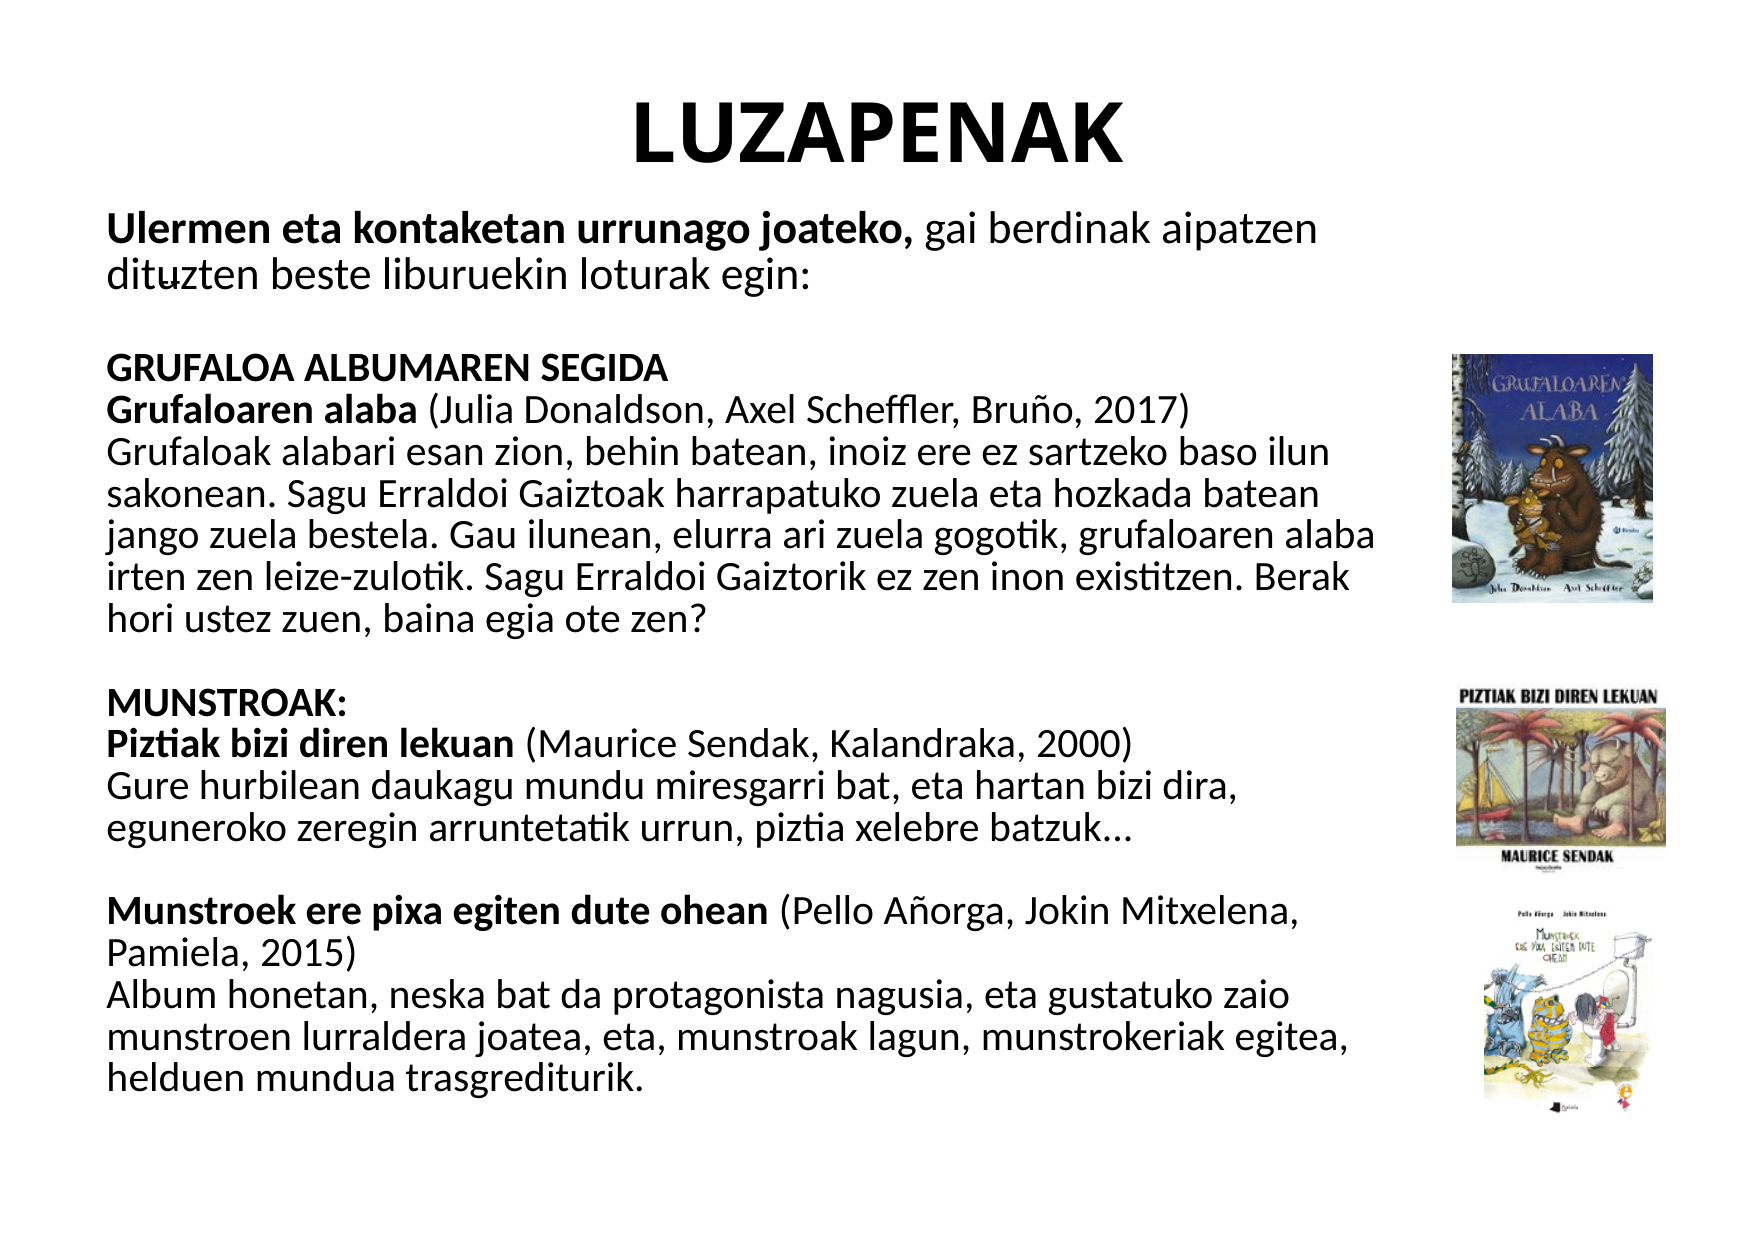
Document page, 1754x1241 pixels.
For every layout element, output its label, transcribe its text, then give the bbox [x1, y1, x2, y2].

picture [1456, 683, 1666, 875]
picture [1452, 354, 1653, 603]
text_box -- [143, 196, 1534, 309]
text_box Ulermen eta kontaketan urrunago joateko, gai berdinak aipatzen dituzten beste liburuekin loturak egin: GRUFALOA ALBUMAREN SEGIDA Grufaloaren alaba (Julia Donaldson, Axel Scheffler, Bruño, 2017) Grufaloak alabari esan zion, behin batean, inoiz ere ez sartzeko baso ilun sakonean. Sagu Erraldoi Gaiztoak harrapatuko zuela eta hozkada batean jango zuela bestela. Gau ilunean, elurra ari zuela gogotik, grufaloaren alaba irten zen leize-zulotik. Sagu Erraldoi Gaiztorik ez zen inon existitzen. Berak hori ustez zuen, baina egia ote zen? MUNSTROAK: Piztiak bizi diren lekuan (Maurice Sendak, Kalandraka, 2000) Gure hurbilean daukagu mundu miresgarri bat, eta hartan bizi dira, eguneroko zeregin arruntetatik urrun, piztia xelebre batzuk... Munstroek ere pixa egiten dute ohean (Pello Añorga, Jokin Mitxelena, Pamiela, 2015) Album honetan, neska bat da protagonista nagusia, eta gustatuko zaio munstroen lurraldera joatea, eta, munstroak lagun, munstrokeriak egitea, helduen mundua trasgrediturik. [91, 201, 1406, 1168]
picture [1484, 887, 1654, 1134]
title LUZAPENAK [120, 66, 1634, 196]
